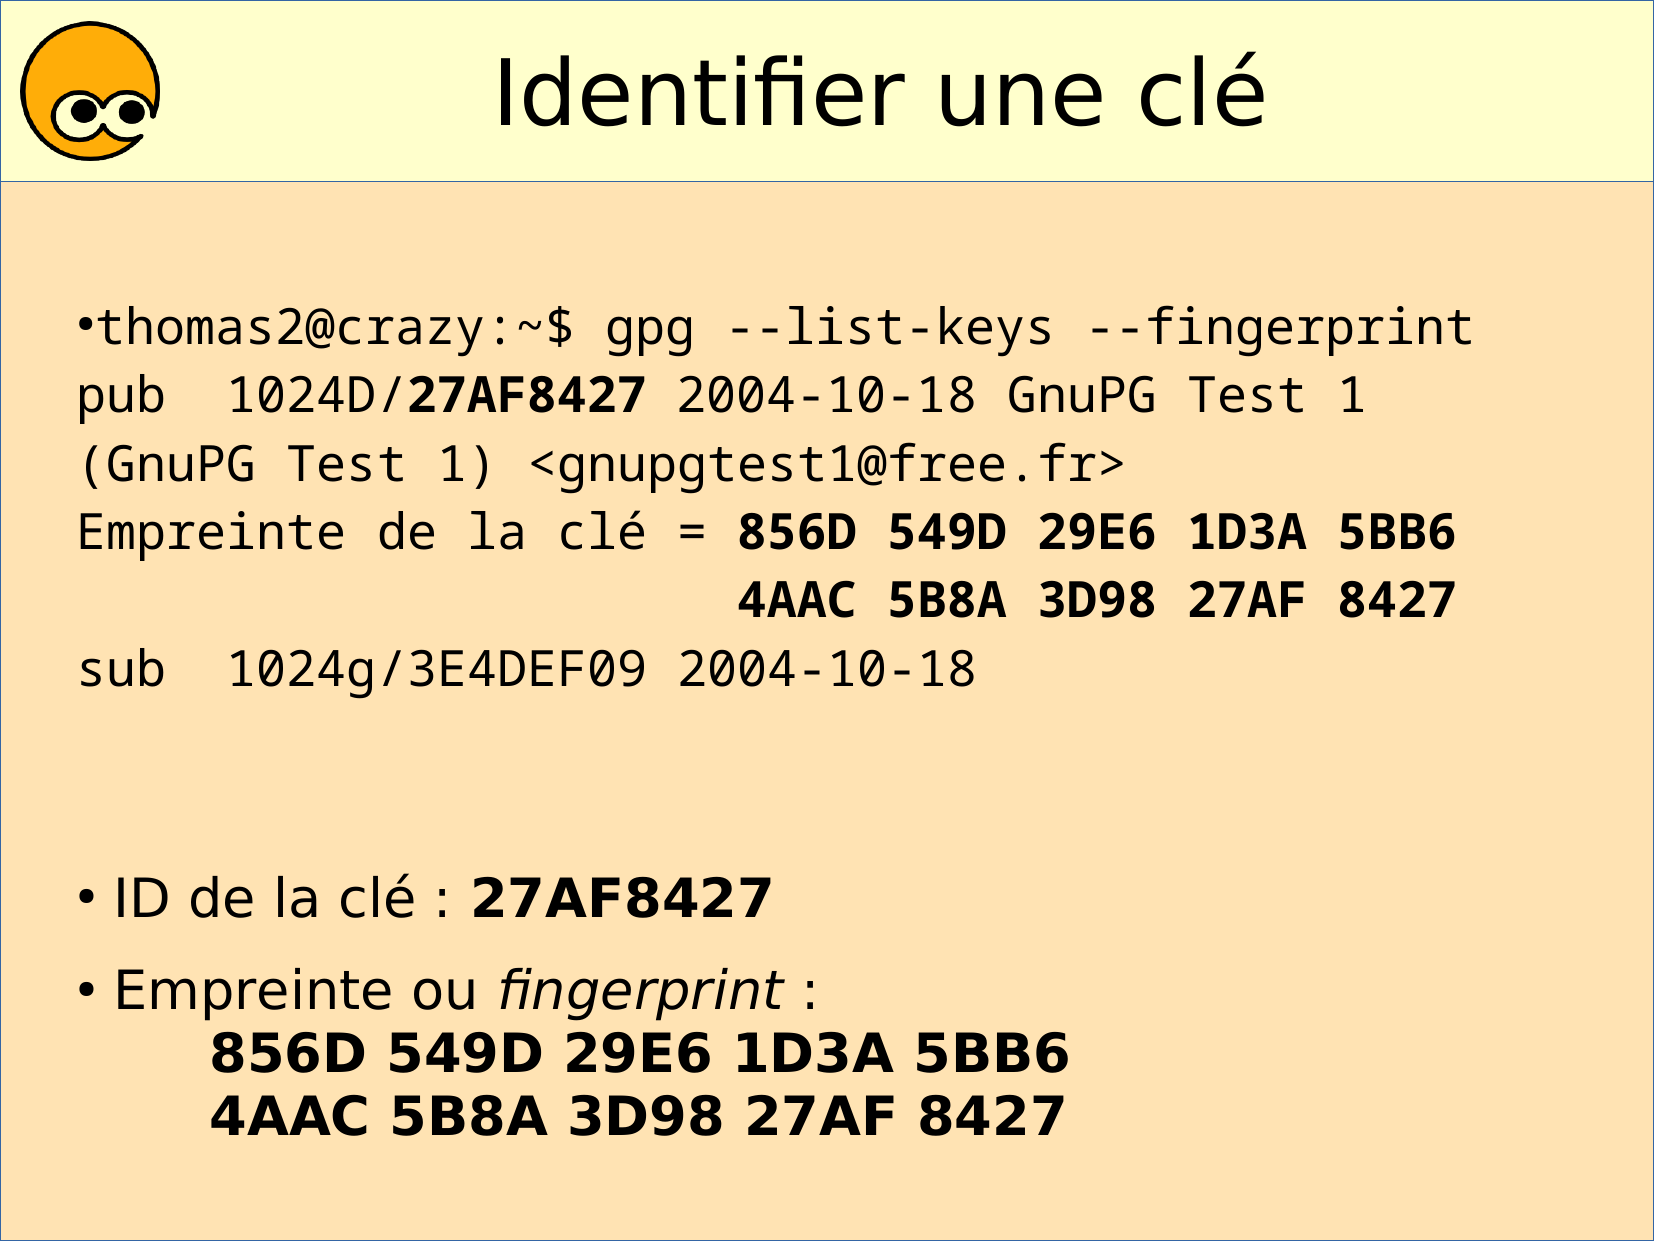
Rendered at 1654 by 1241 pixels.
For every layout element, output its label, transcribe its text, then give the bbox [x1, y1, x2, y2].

list thomas2@crazy:~$ gpg --list-keys --fingerprint pub 1024D/27AF8427 2004-10-18 GnuPG Test 1 (GnuPG Test 1) <gnupgtest1@free.fr> Empreinte de la clé = 856D 549D 29E6 1D3A 5BB6 4AAC 5B8A 3D98 27AF 8427 sub 1024g/3E4DEF09 2004-10-18 ID de la clé : 27AF8427 Empreinte ou fingerprint : 856D 549D 29E6 1D3A 5BB6 4AAC 5B8A 3D98 27AF 8427 [76, 291, 1566, 1110]
picture [20, 21, 160, 161]
title Identifier une clé [239, 33, 1524, 154]
